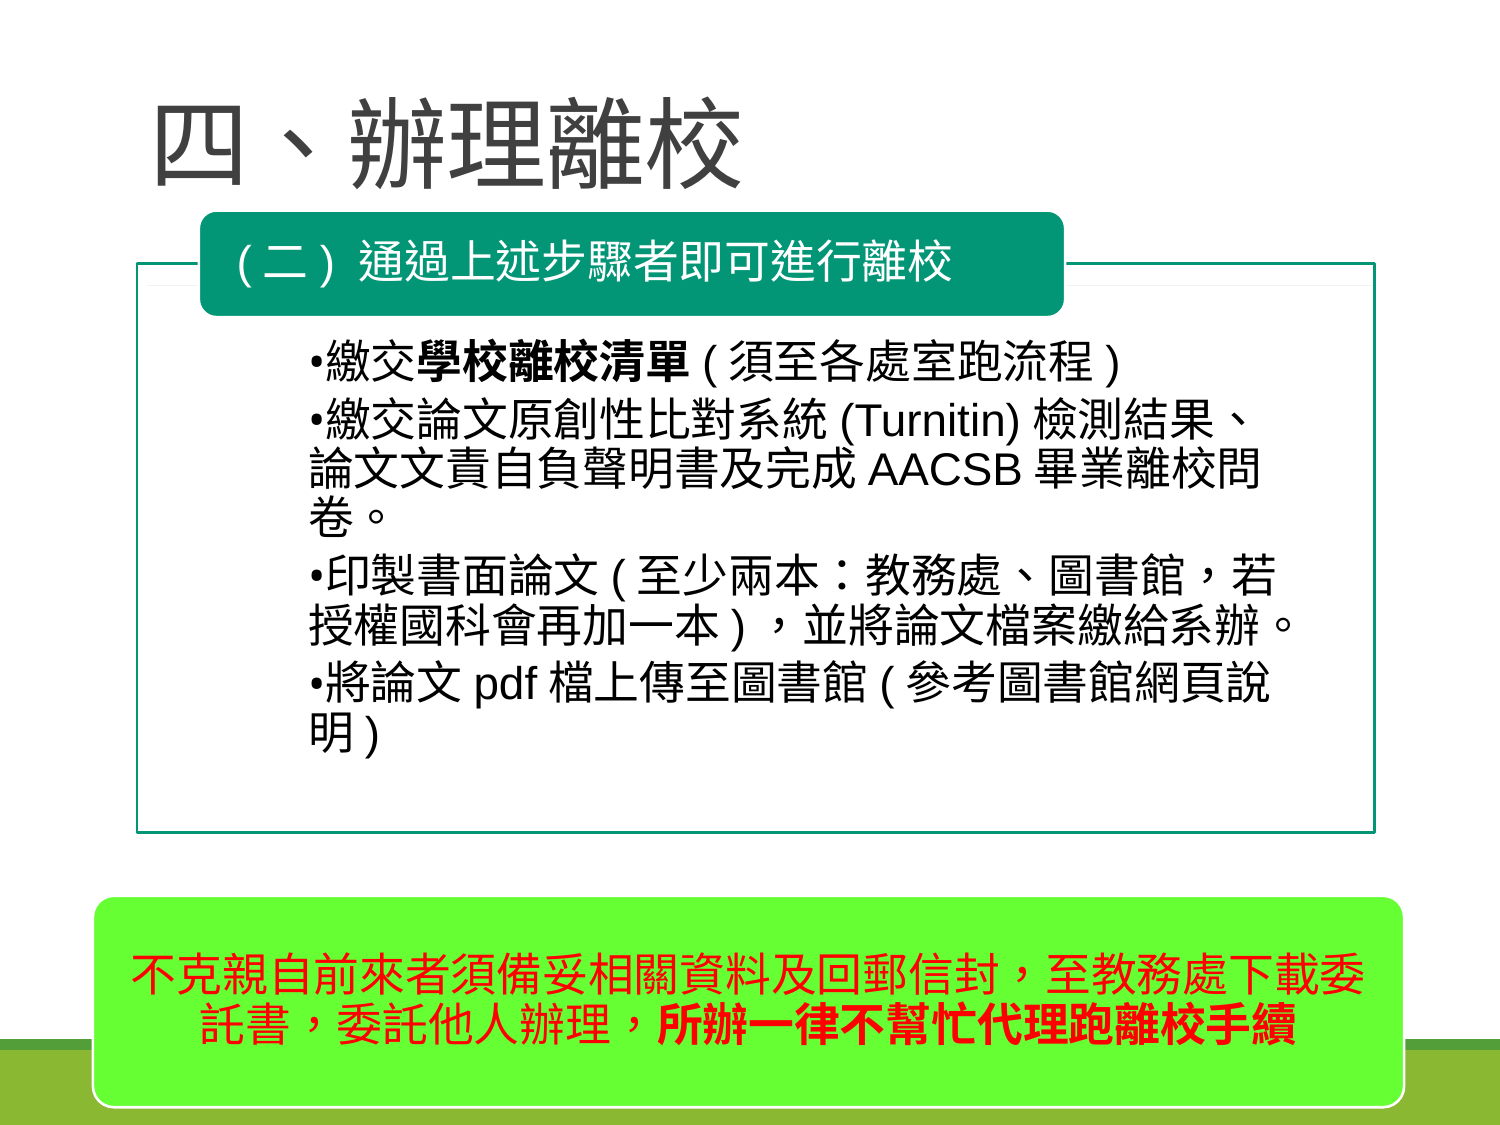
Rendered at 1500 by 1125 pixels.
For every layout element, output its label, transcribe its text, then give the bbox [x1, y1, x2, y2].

text_box (二) 通過上述步驟者即可進行離校 [198, 210, 1066, 318]
title 四、辦理離校 [134, 34, 1373, 210]
text_box 繳交學校離校清單(須至各處室跑流程) 繳交論文原創性比對系統(Turnitin)檢測結果、論文文責自負聲明書及完成AACSB畢業離校問卷。 印製書面論文(至少兩本：教務處、圖書館，若授權國科會再加一本)，並將論文檔案繳給系辦。 將論文pdf檔上傳至圖書館(參考圖書館網頁說明) [137, 263, 1375, 833]
text_box 不克親自前來者須備妥相關資料及回郵信封，至教務處下載委託書，委託他人辦理，所辦一律不幫忙代理跑離校手續 [102, 902, 1395, 1101]
text_box [92, 895, 1405, 1108]
